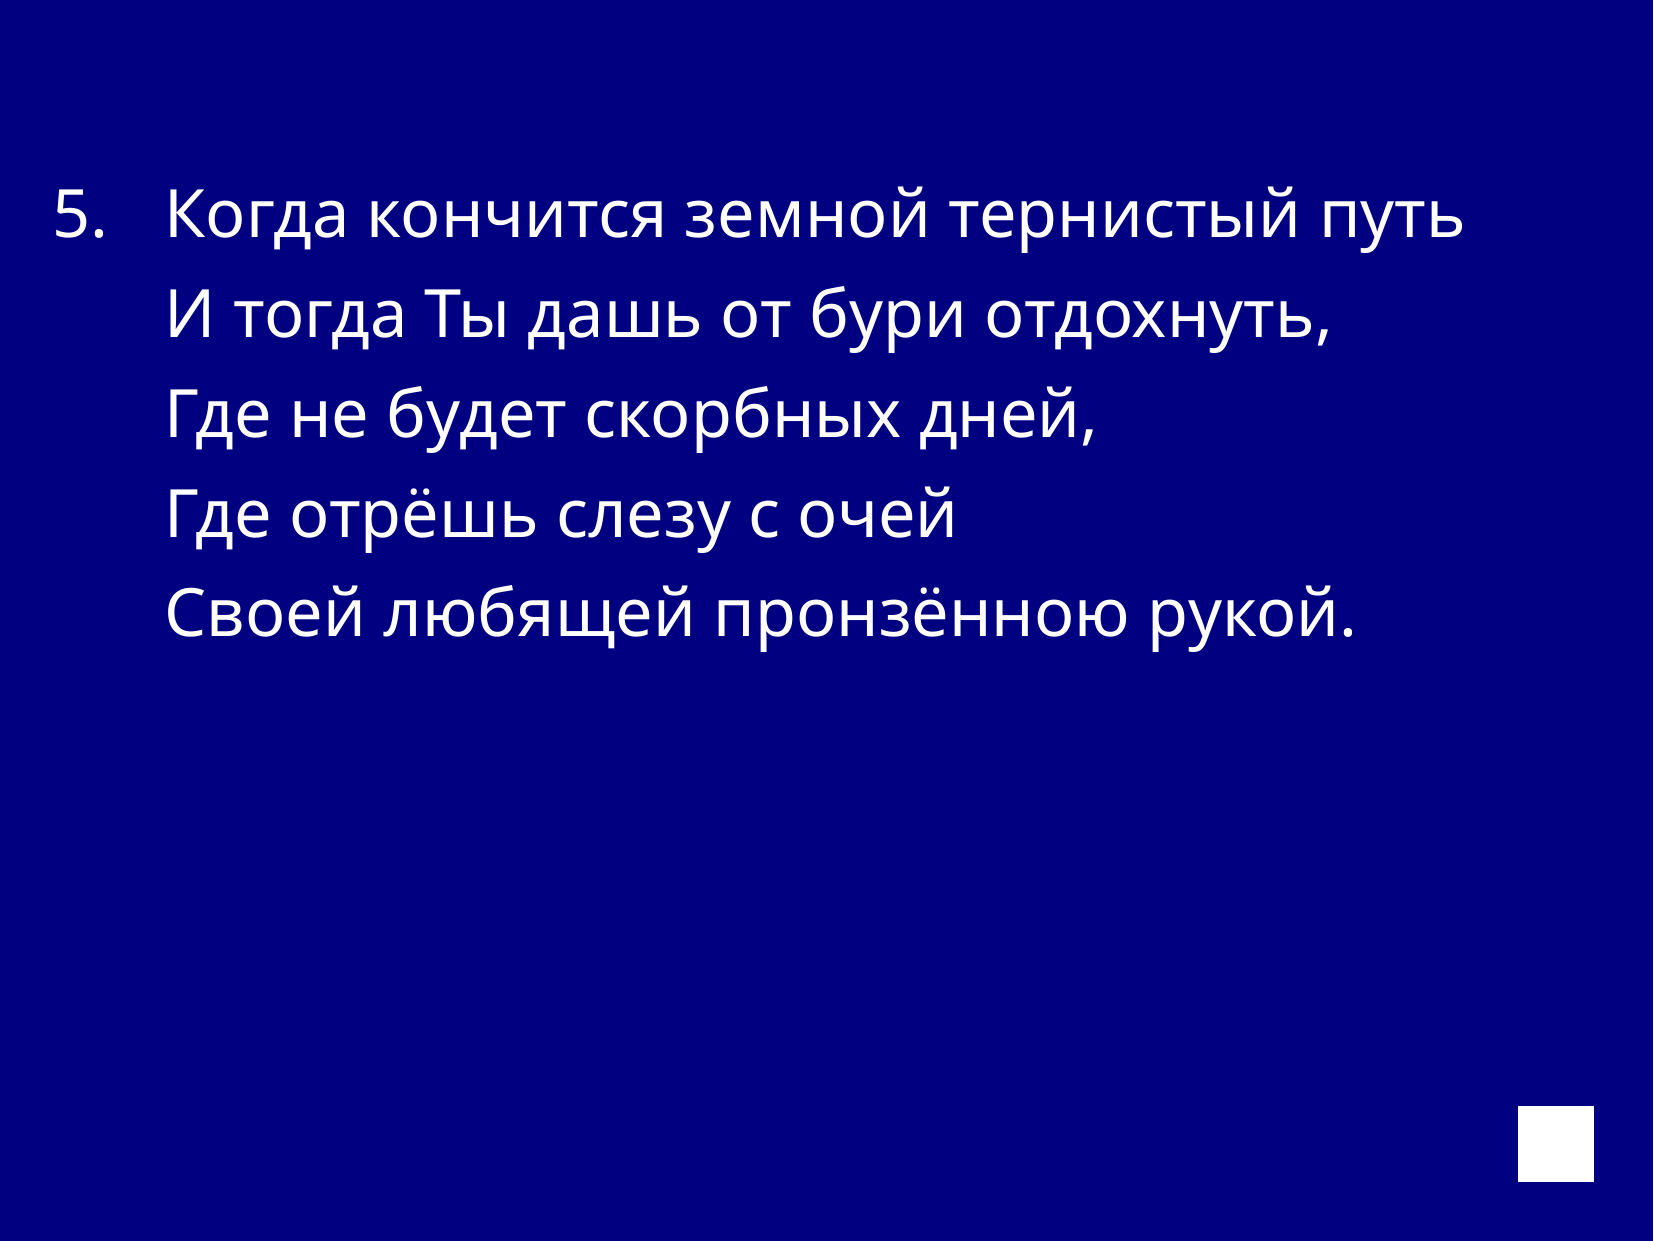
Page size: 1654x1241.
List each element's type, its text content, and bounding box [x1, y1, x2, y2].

text_box [1518, 1163, 1594, 1182]
text_box 5. Когда кончится земной тернистый путь И тогда Ты дашь от бури отдохнуть, Где не будет скорбных дней, Где отрёшь слезу с очей Своей любящей пронзённою рукой. [37, 150, 1653, 1163]
